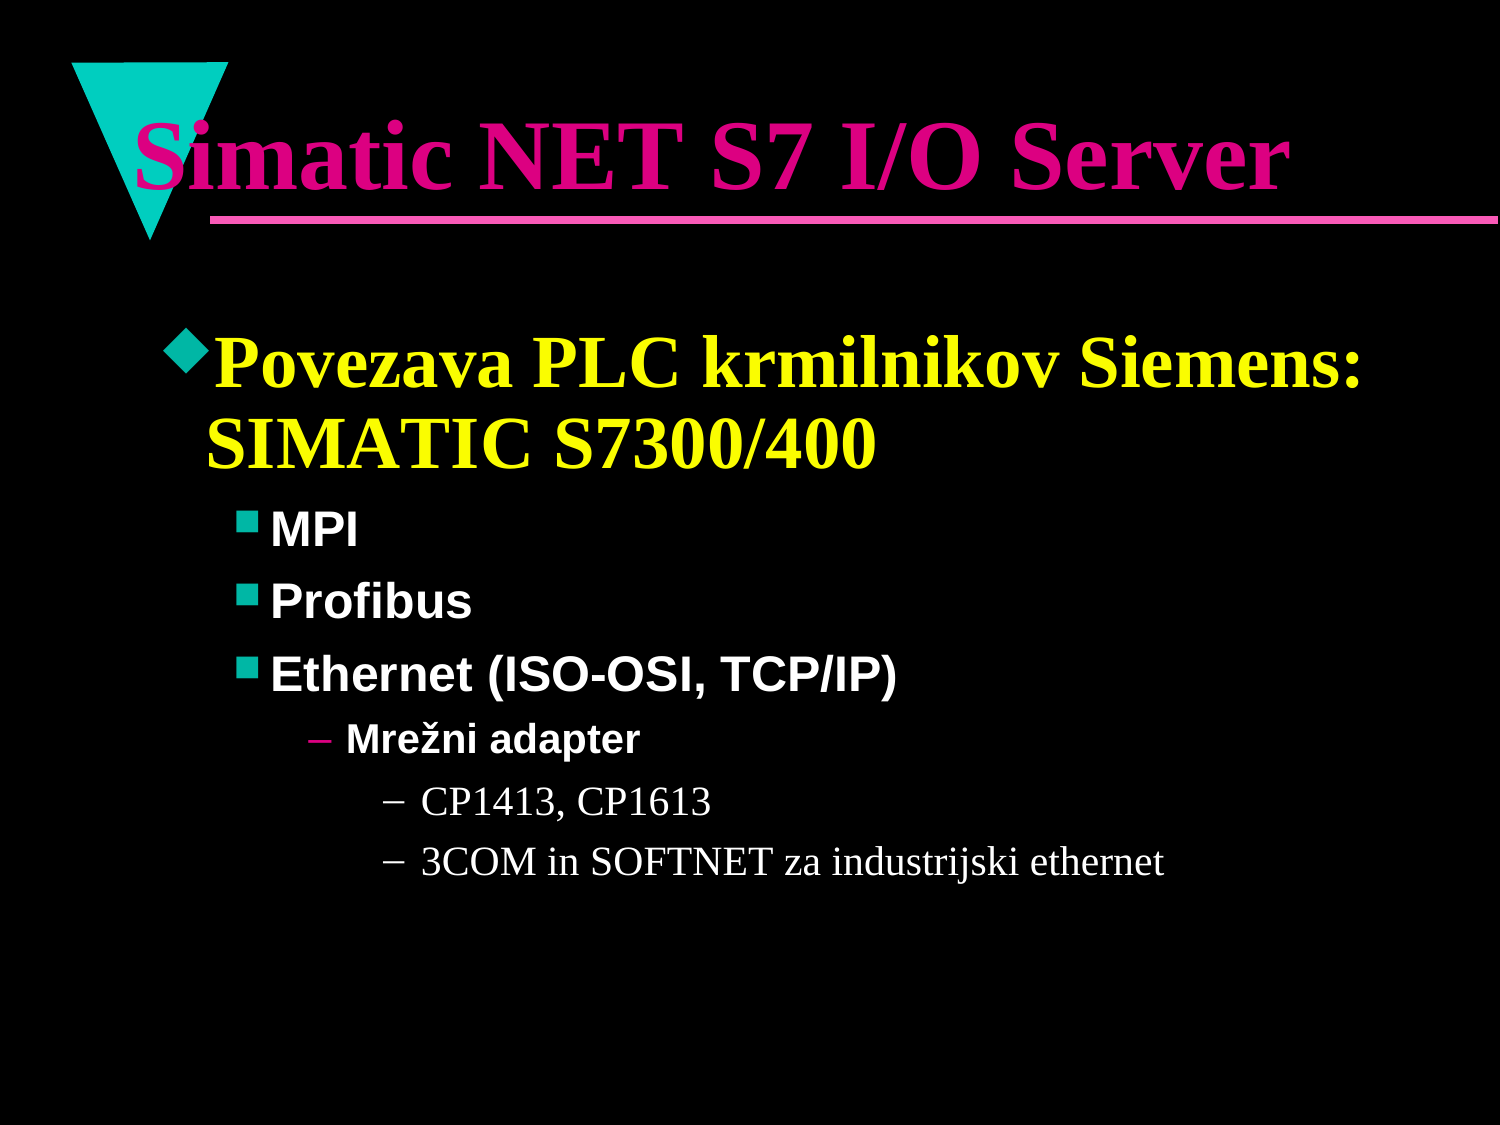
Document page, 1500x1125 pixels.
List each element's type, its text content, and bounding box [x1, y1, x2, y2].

list Povezava PLC krmilnikov Siemens: SIMATIC S7300/400 MPI Profibus Ethernet (ISO-OSI, TCP/IP) Mrežni adapter CP1413, CP1613 3COM in SOFTNET za industrijski ethernet [143, 314, 1476, 990]
title Simatic NET S7 I/O Server [117, 63, 1500, 251]
